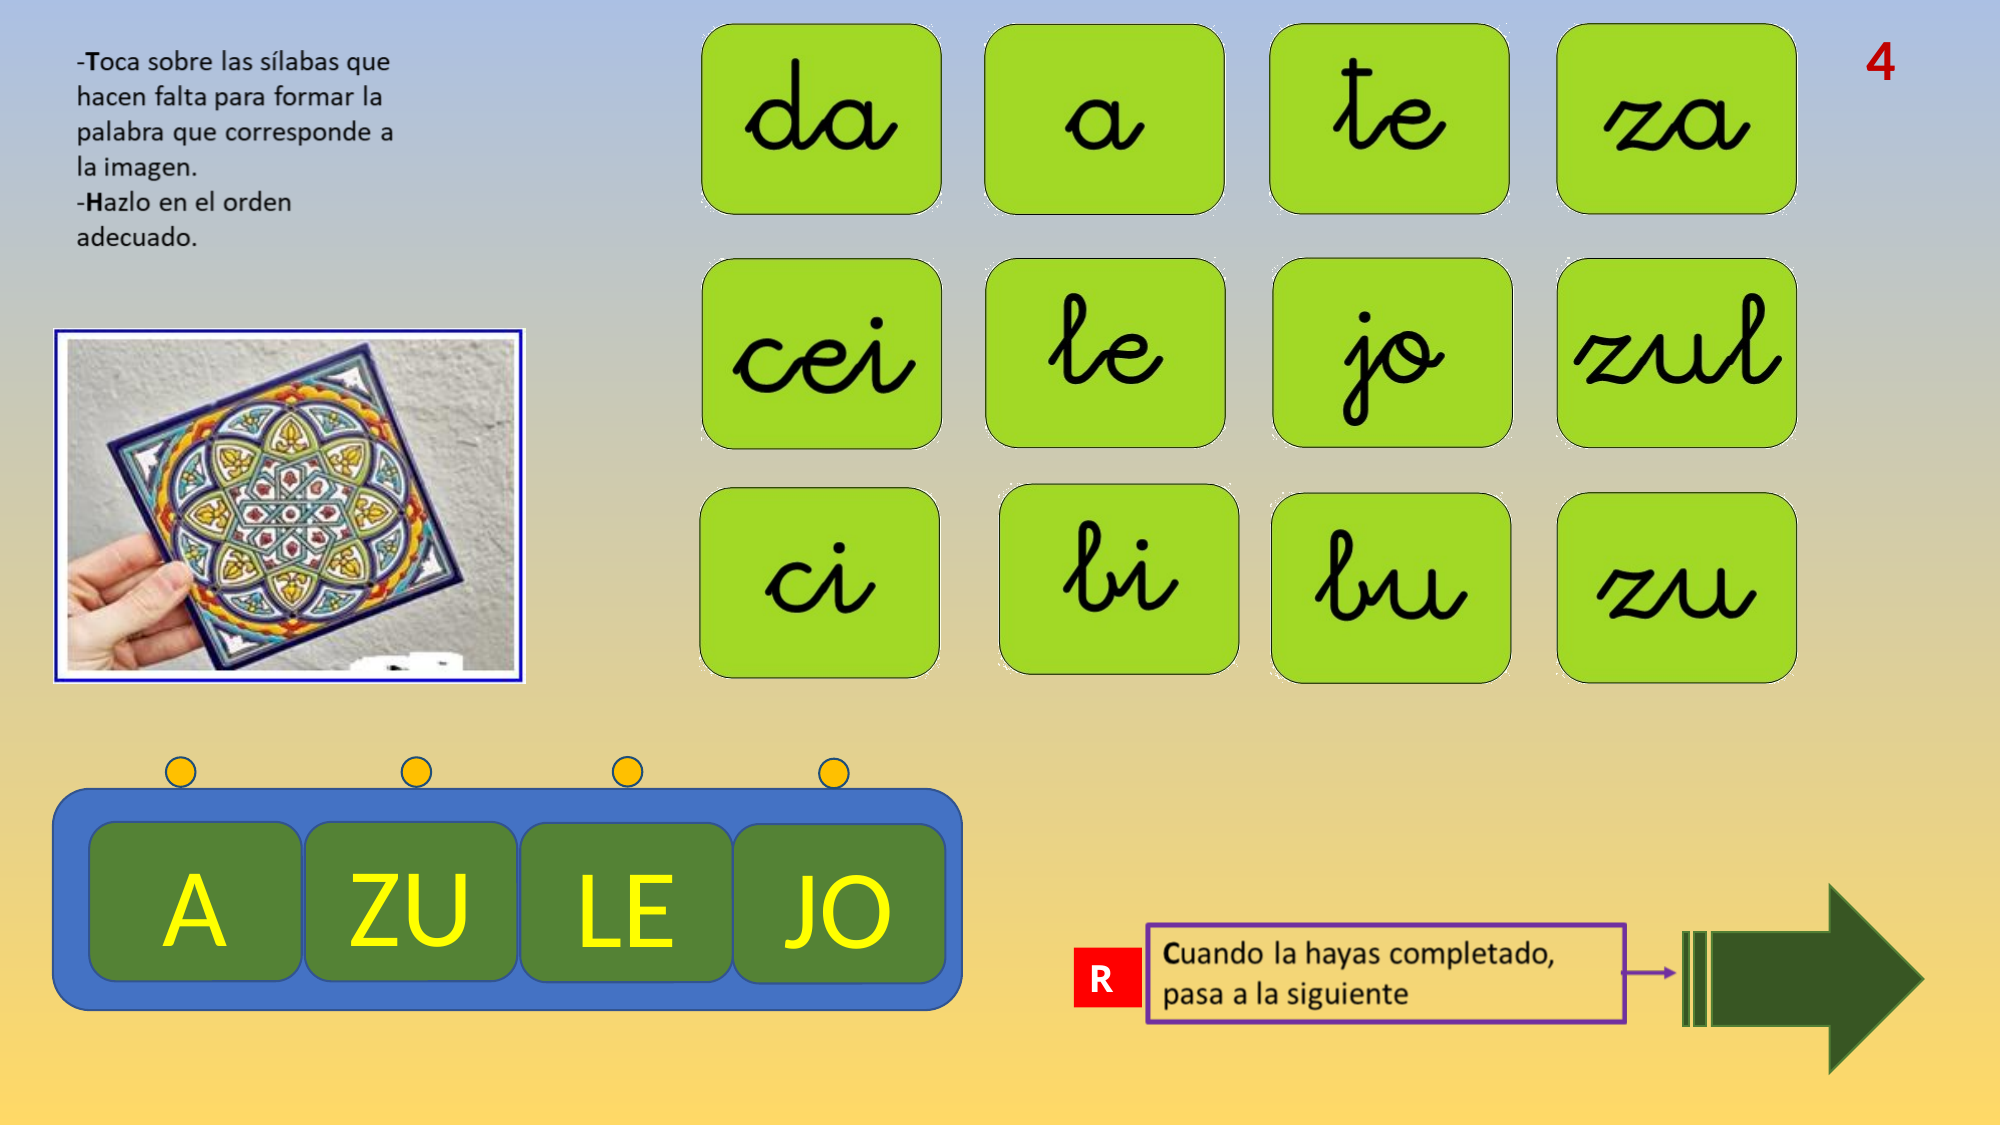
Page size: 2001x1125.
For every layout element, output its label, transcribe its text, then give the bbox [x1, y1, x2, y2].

text_box LE [520, 822, 733, 983]
picture [1272, 257, 1514, 449]
text_box ZU [304, 821, 518, 982]
text_box JO [732, 824, 946, 984]
picture [998, 483, 1240, 675]
picture [984, 23, 1226, 216]
picture [701, 23, 942, 215]
text_box [1711, 885, 1924, 1073]
text_box [52, 758, 962, 1011]
text_box [612, 757, 643, 787]
text_box 4 [1851, 14, 1953, 100]
picture [1141, 921, 1691, 1034]
picture [1556, 23, 1798, 215]
text_box [401, 757, 432, 787]
picture [1556, 257, 1798, 450]
picture [699, 487, 941, 679]
text_box [1694, 932, 1707, 1026]
picture [1556, 492, 1798, 684]
picture [58, 34, 431, 272]
picture [701, 258, 943, 450]
text_box [165, 757, 196, 787]
text_box R [1073, 947, 1141, 1008]
picture [1269, 23, 1510, 215]
text_box A [89, 821, 302, 982]
picture [985, 257, 1226, 450]
picture [1270, 492, 1512, 684]
picture [53, 328, 526, 684]
